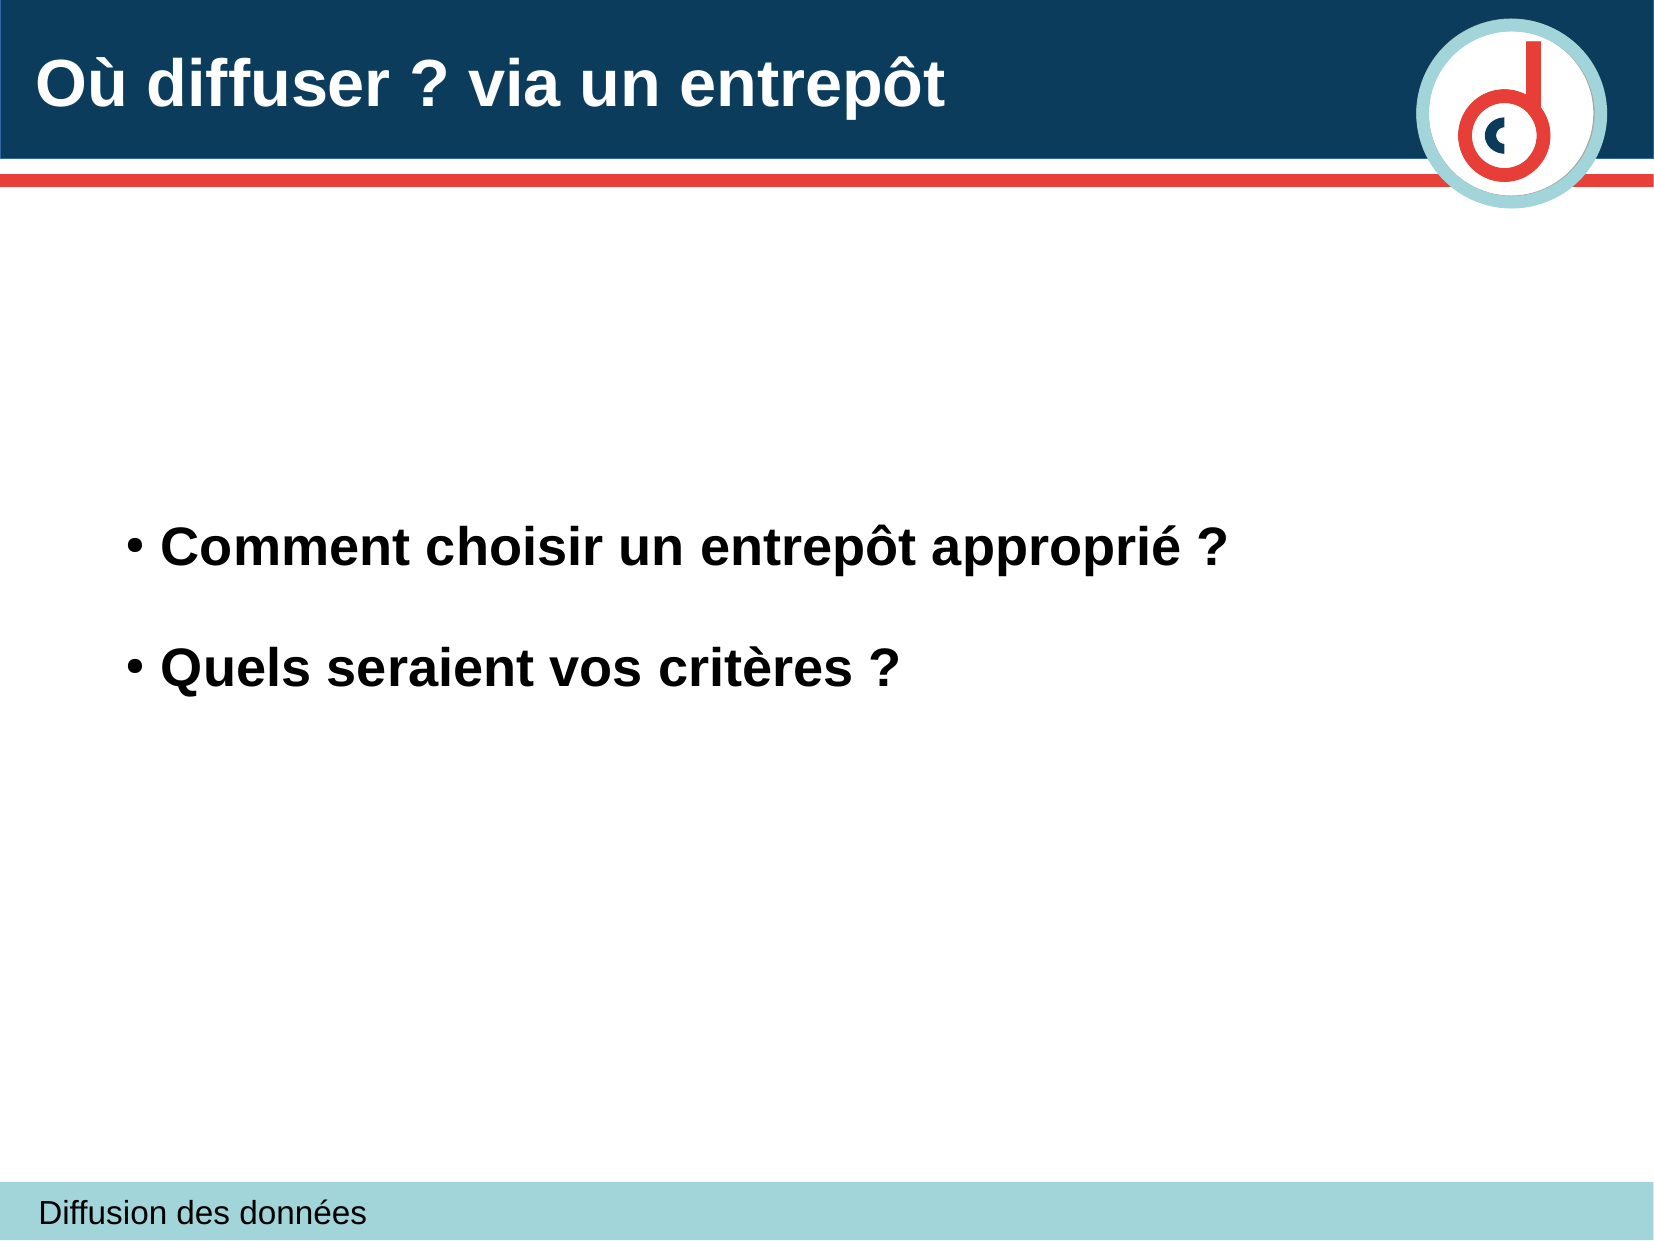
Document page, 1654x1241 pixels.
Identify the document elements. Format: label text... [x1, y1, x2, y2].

text_box Diffusion des données [23, 1187, 621, 1241]
title Où diffuser ? via un entrepôt [35, 11, 1430, 159]
text_box Comment choisir un entrepôt approprié ? Quels seraient vos critères ? [110, 508, 1601, 866]
